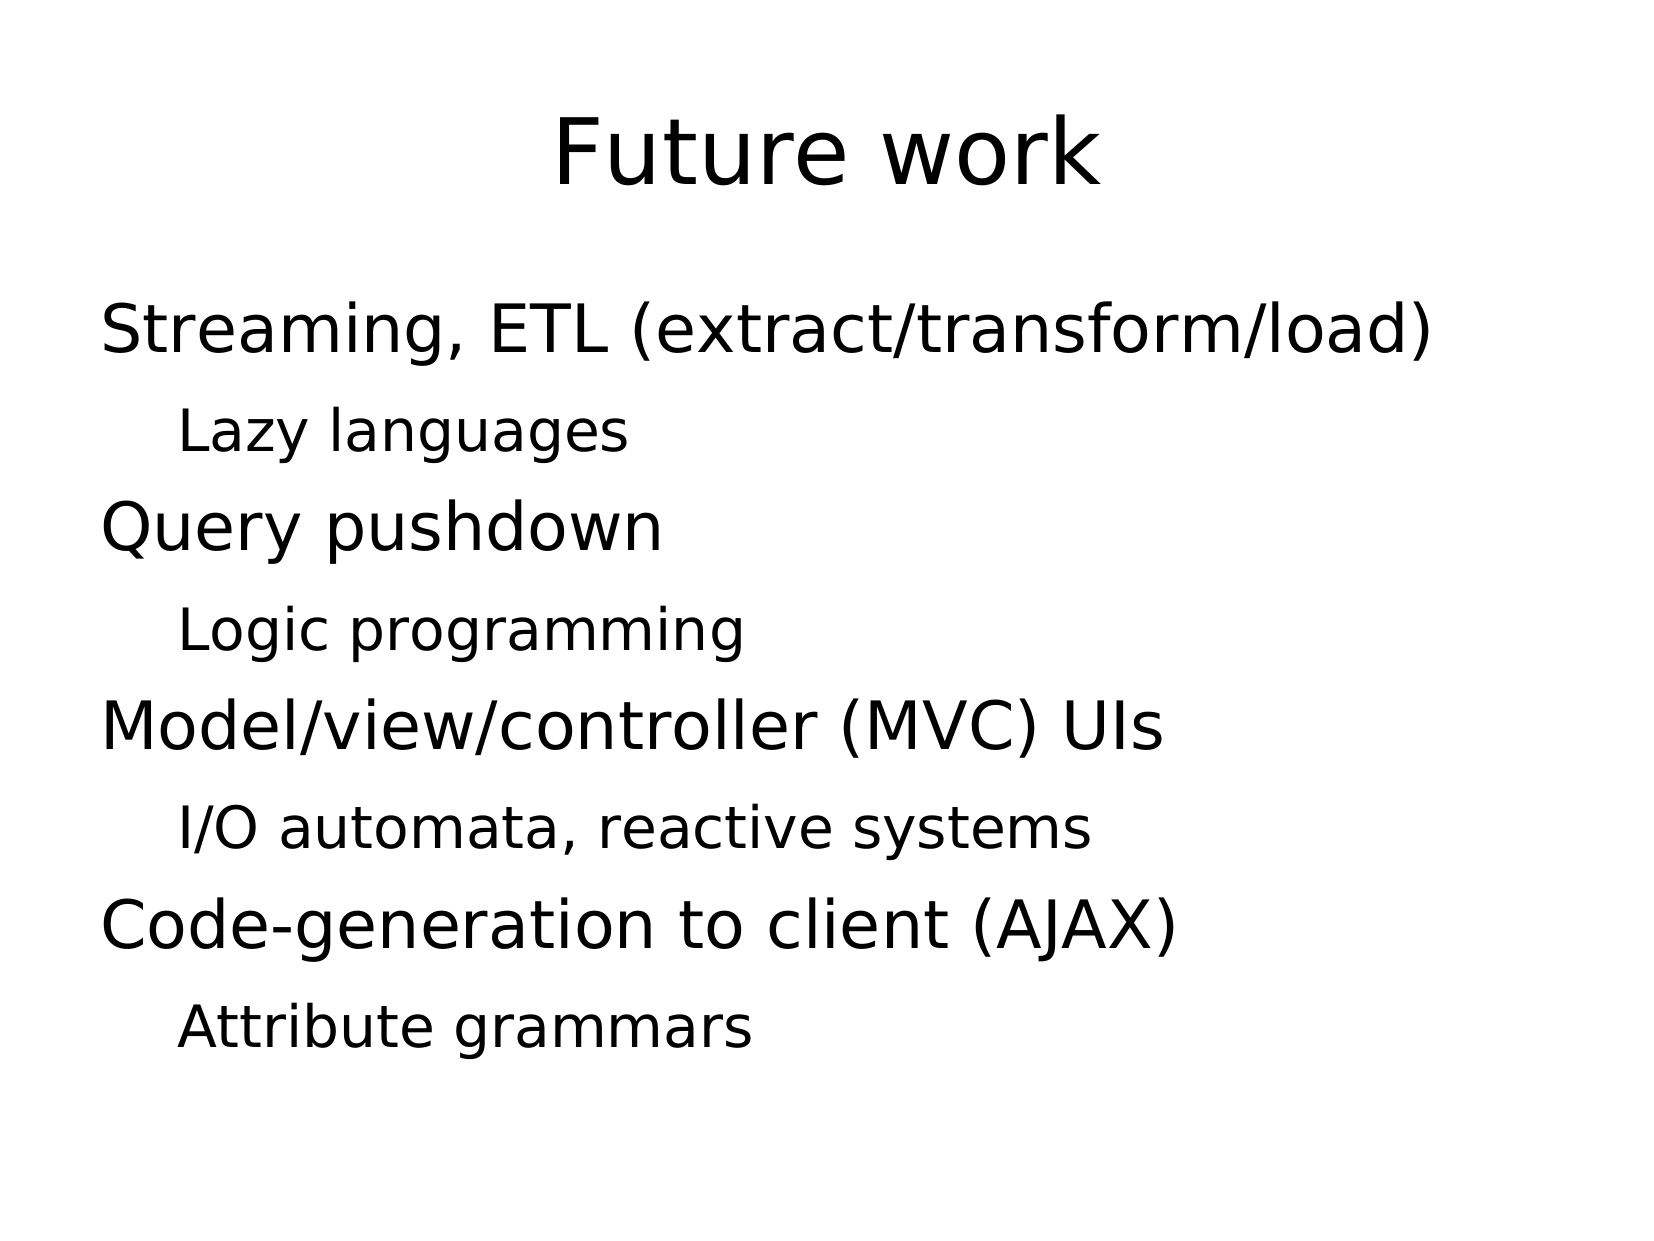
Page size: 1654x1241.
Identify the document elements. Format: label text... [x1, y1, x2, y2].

list Streaming, ETL (extract/transform/load) Lazy languages Query pushdown Logic programming Model/view/controller (MVC) UIs I/O automata, reactive systems Code-generation to client (AJAX) Attribute grammars [82, 290, 1571, 1094]
title Future work [82, 56, 1571, 250]
